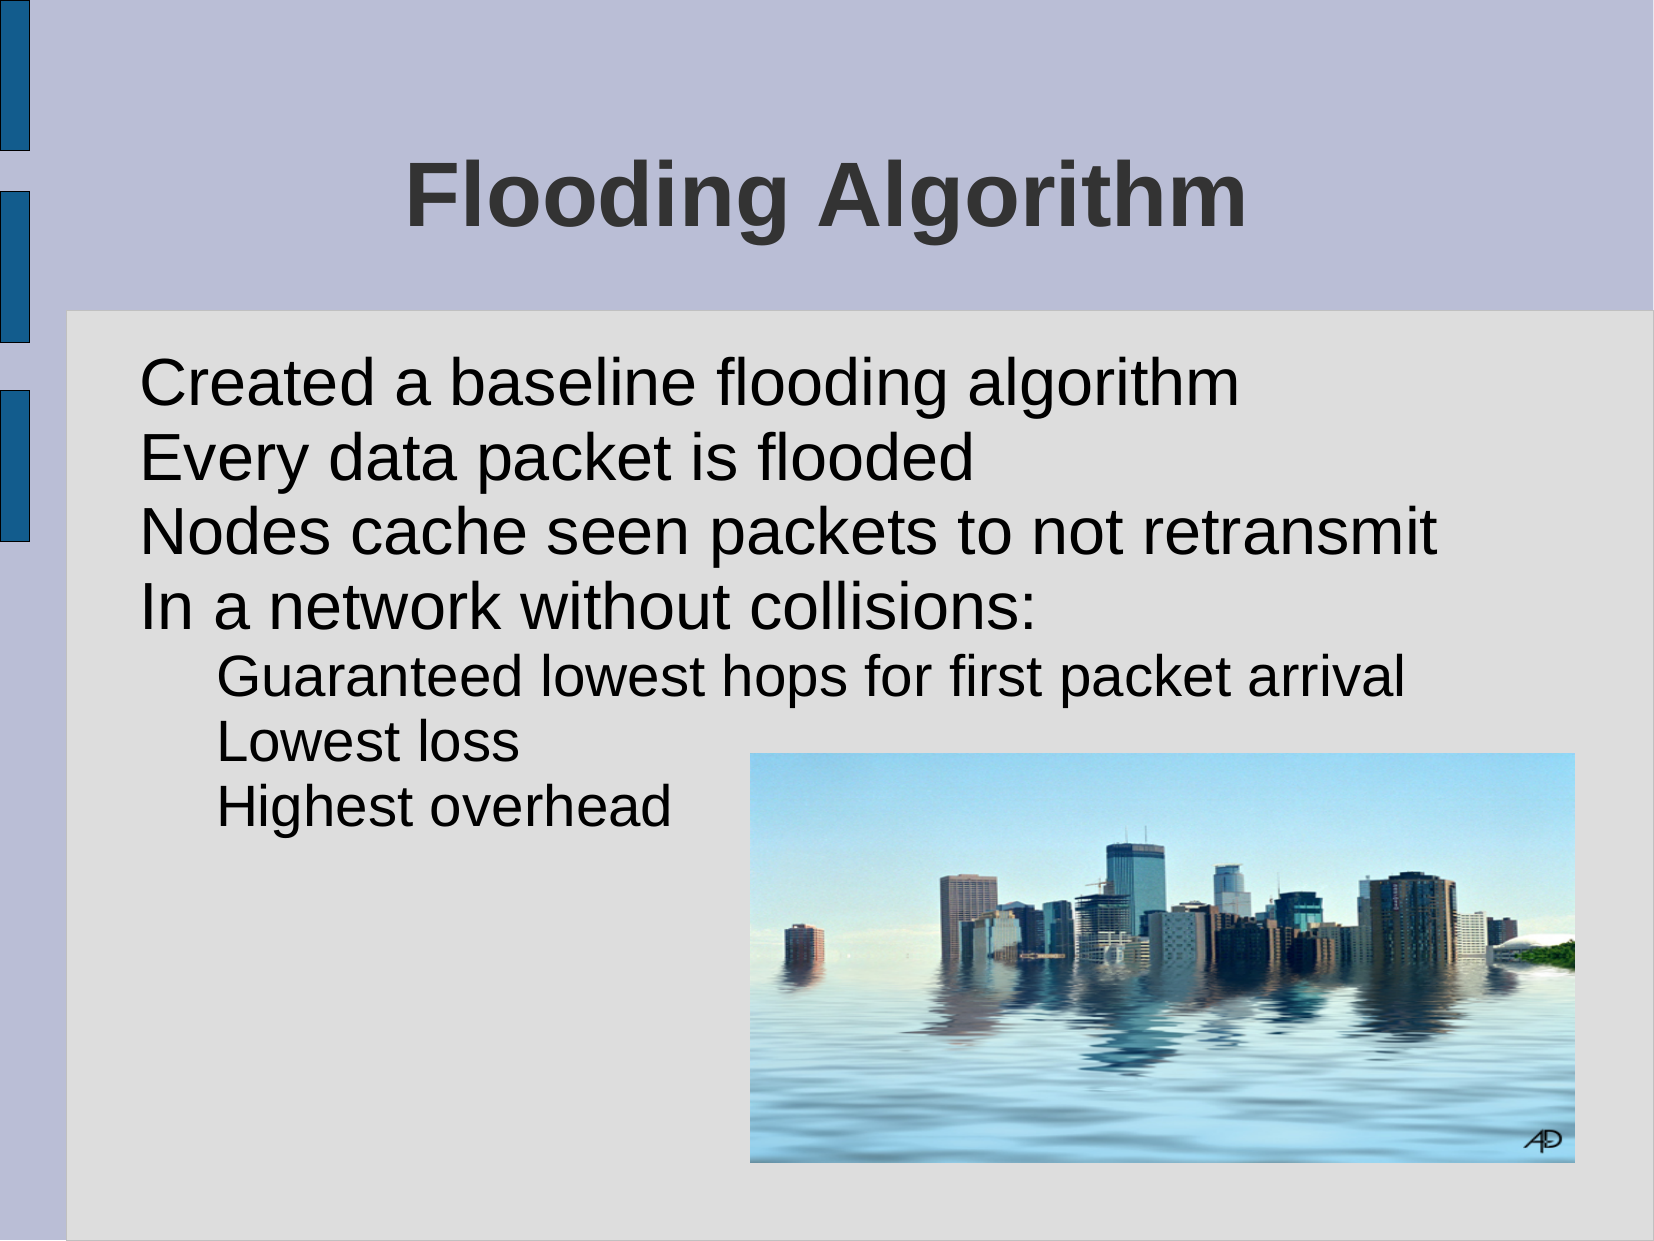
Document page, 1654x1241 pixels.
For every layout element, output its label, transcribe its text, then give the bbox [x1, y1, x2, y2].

picture [750, 753, 1575, 1163]
title Flooding Algorithm [121, 98, 1534, 291]
list Created a baseline flooding algorithm Every data packet is flooded Nodes cache seen packets to not retransmit In a network without collisions: Guaranteed lowest hops for first packet arrival Lowest loss Highest overhead [121, 344, 1534, 1112]
